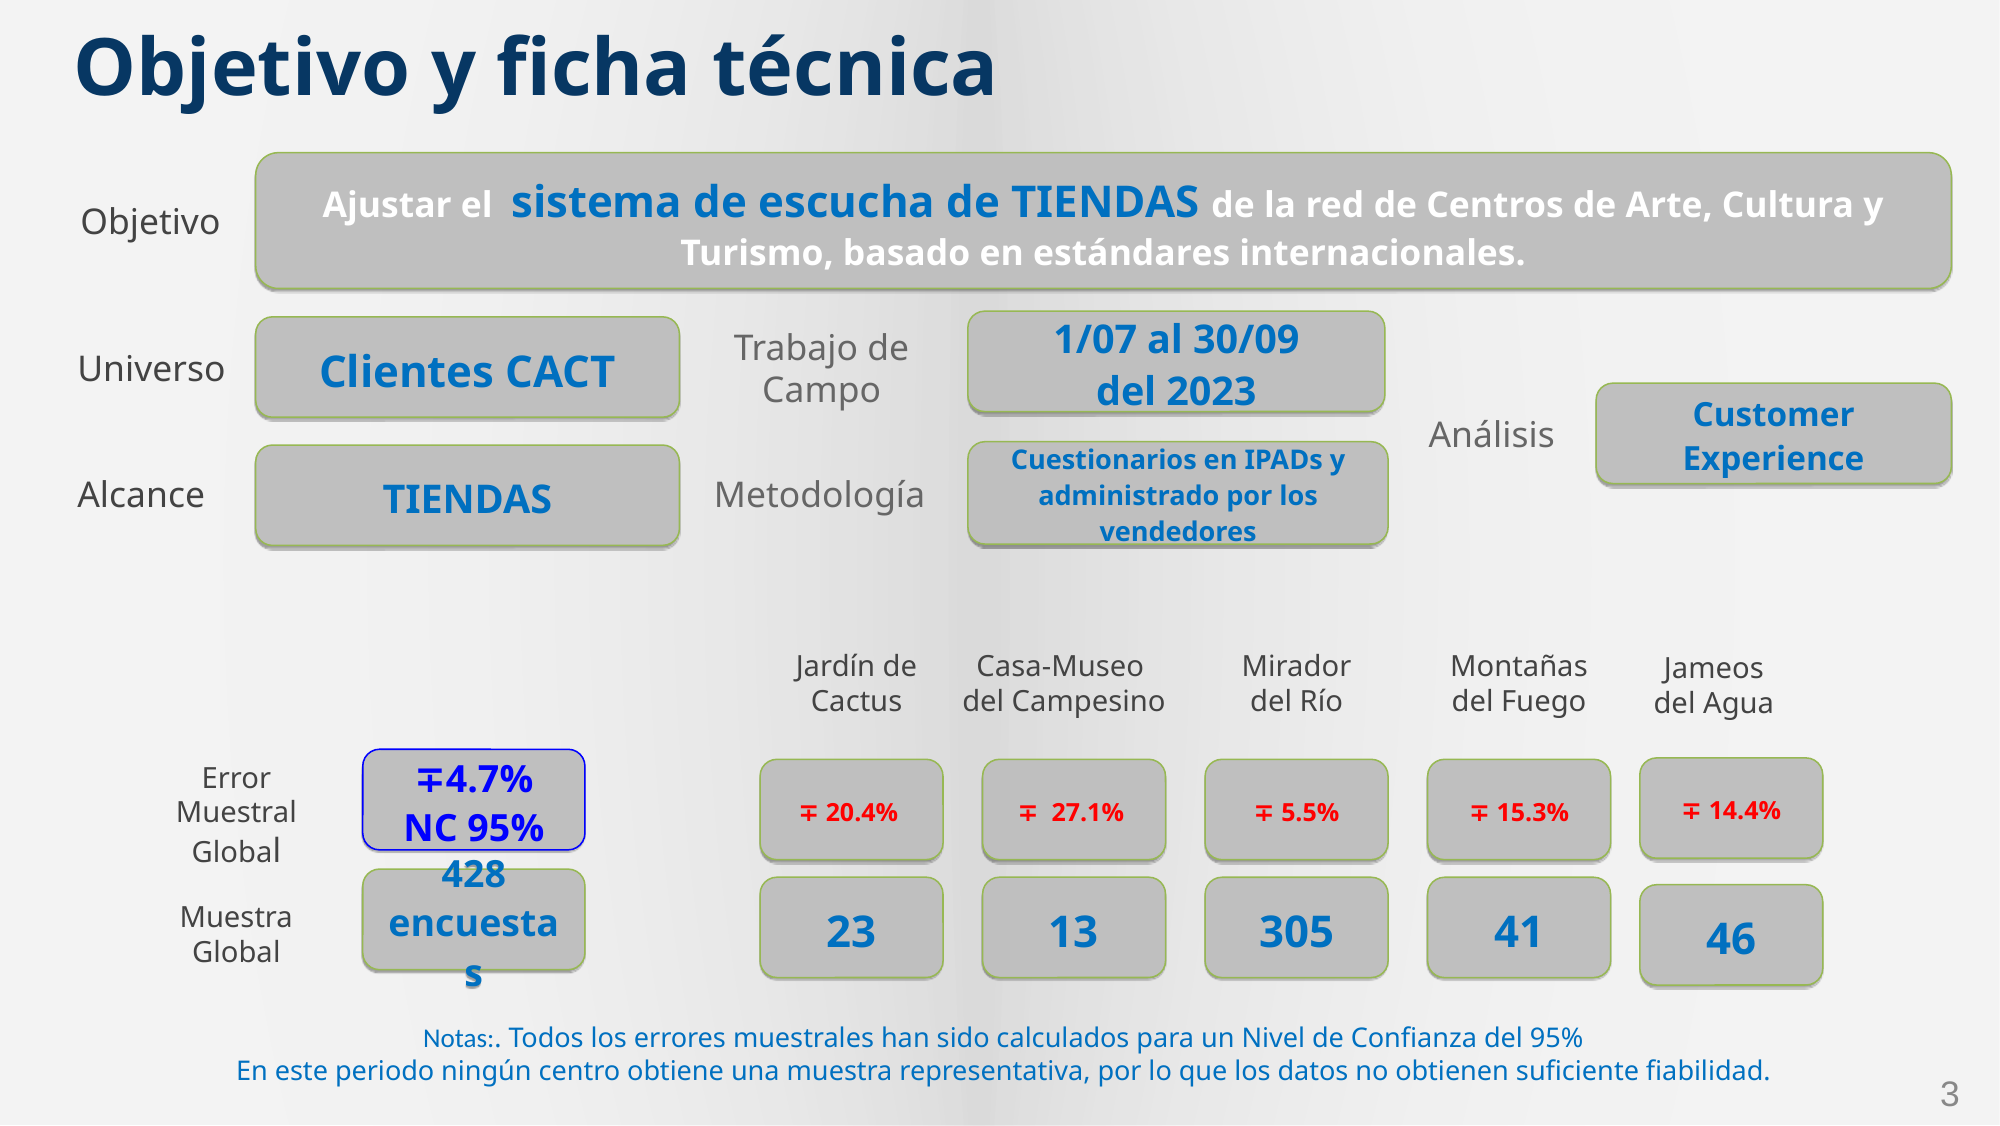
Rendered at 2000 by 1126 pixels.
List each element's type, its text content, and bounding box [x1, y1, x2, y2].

text_box ∓ 5.5% [1205, 759, 1389, 860]
text_box 13 [982, 877, 1166, 978]
text_box Casa-Museo del Campesino [943, 629, 1185, 736]
text_box Análisis [1387, 402, 1596, 464]
text_box ∓4.7% NC 95% [362, 749, 585, 850]
text_box 305 [1205, 877, 1389, 978]
text_box Objetivo [46, 190, 255, 251]
text_box 23 [760, 877, 944, 978]
text_box ∓ 27.1% [982, 759, 1166, 860]
text_box Ajustar el sistema de escucha de TIENDAS de la red de Centros de Arte, Cultura y Turismo, basado en estándares internacionales. [255, 152, 1952, 289]
text_box TIENDAS [255, 445, 680, 546]
text_box Muestra Global [121, 888, 352, 978]
text_box Customer Experience [1596, 383, 1952, 484]
text_box ∓ 15.3% [1427, 759, 1611, 860]
text_box ∓ 14.4% [1639, 757, 1823, 859]
slide_number 3 [1609, 1062, 1960, 1122]
text_box Montañas del Fuego [1427, 629, 1611, 736]
title Objetivo y ficha técnica [55, 2, 1934, 126]
text_box Alcance [36, 462, 255, 524]
text_box Mirador del Río [1205, 629, 1389, 736]
text_box Trabajo de Campo [679, 315, 964, 419]
text_box Error Muestral Global [123, 749, 350, 879]
text_box ∓ 20.4% [760, 759, 944, 860]
text_box 46 [1639, 884, 1823, 986]
text_box Jameos del Agua [1622, 631, 1806, 738]
text_box Metodología [682, 462, 967, 524]
text_box Jardín de Cactus [745, 629, 943, 736]
text_box Cuestionarios en IPADs y administrado por los vendedores [967, 441, 1389, 545]
text_box 428 encuestas [362, 869, 585, 970]
text_box 1/07 al 30/09 del 2023 [967, 311, 1385, 412]
text_box Notas:. Todos los errores muestrales han sido calculados para un Nivel de Confianza del 95% En este periodo ningún centro obtiene una muestra representativa, por lo que los datos no obtienen suficiente fiabilidad. [54, 1011, 1952, 1063]
text_box Clientes CACT [255, 316, 679, 418]
text_box 41 [1427, 877, 1611, 978]
text_box Universo [47, 336, 255, 398]
